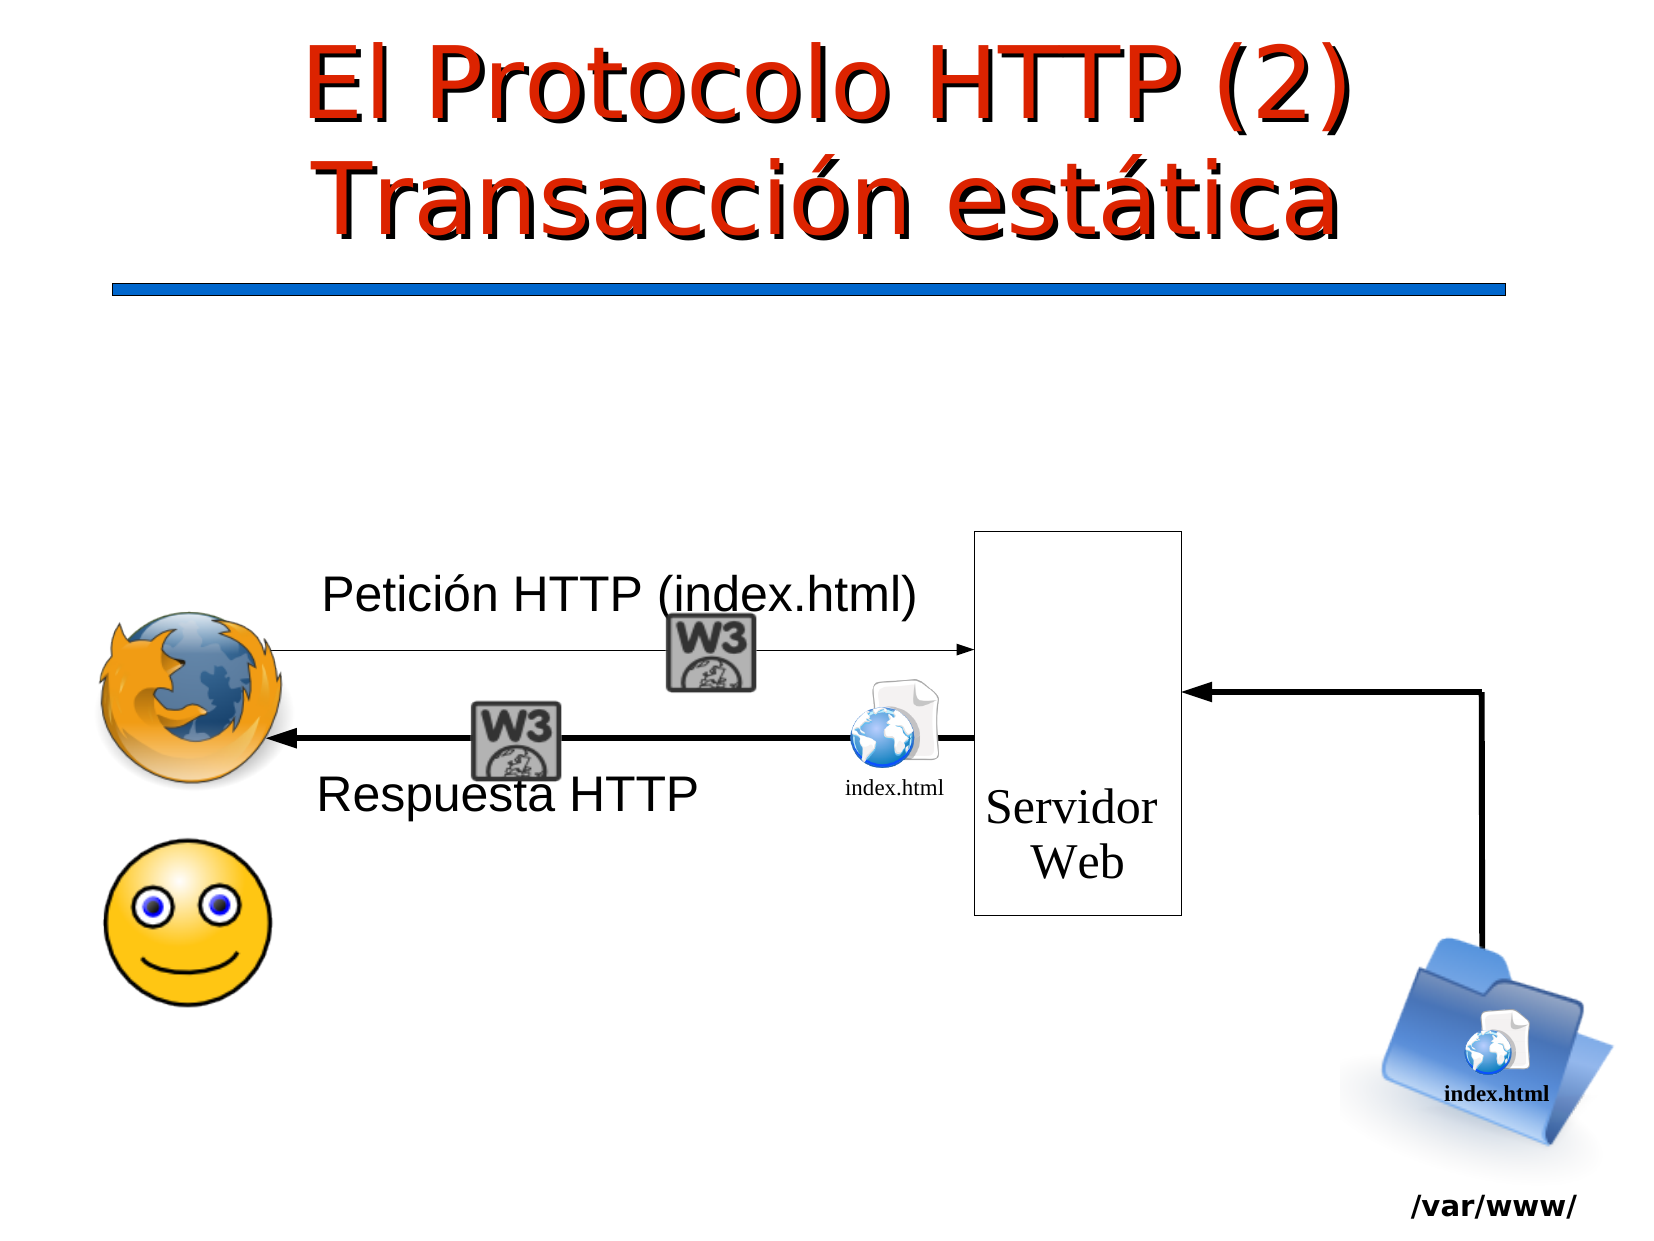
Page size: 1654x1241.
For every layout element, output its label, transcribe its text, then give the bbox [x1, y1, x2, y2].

picture [661, 608, 762, 697]
picture [466, 696, 567, 786]
text_box Servidor Web [974, 531, 1182, 916]
picture [59, 813, 309, 1063]
title El Protocolo HTTP (2) Transacción estática [121, 25, 1534, 258]
picture [88, 590, 296, 798]
picture [850, 679, 939, 768]
picture [1340, 909, 1648, 1229]
